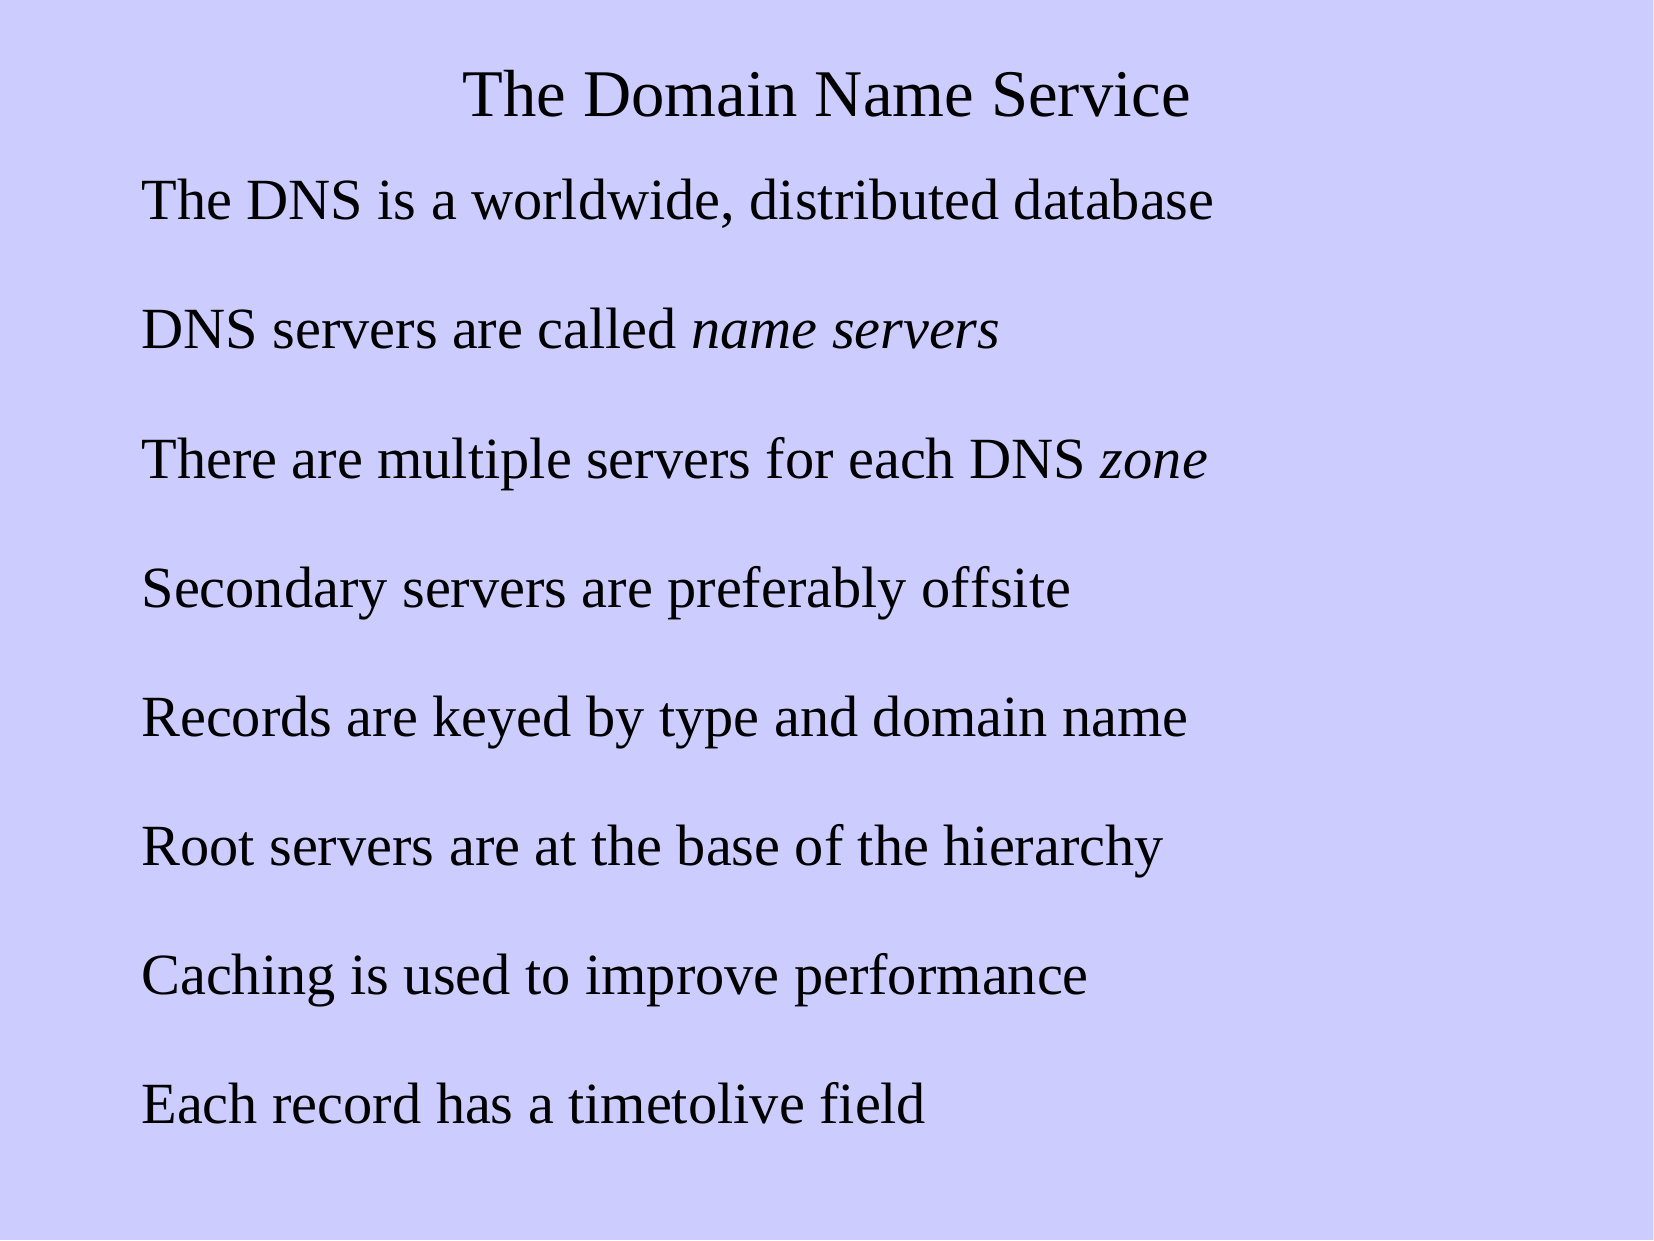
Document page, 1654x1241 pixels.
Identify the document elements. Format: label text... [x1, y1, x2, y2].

title The Domain Name Service [121, 17, 1534, 171]
list The DNS is a worldwide, distributed database DNS servers are called name servers There are multiple servers for each DNS zone Secondary servers are preferably off­site Records are keyed by type and domain name Root servers are at the base of the hierarchy Caching is used to improve performance Each record has a time­to­live field [123, 167, 1536, 1241]
